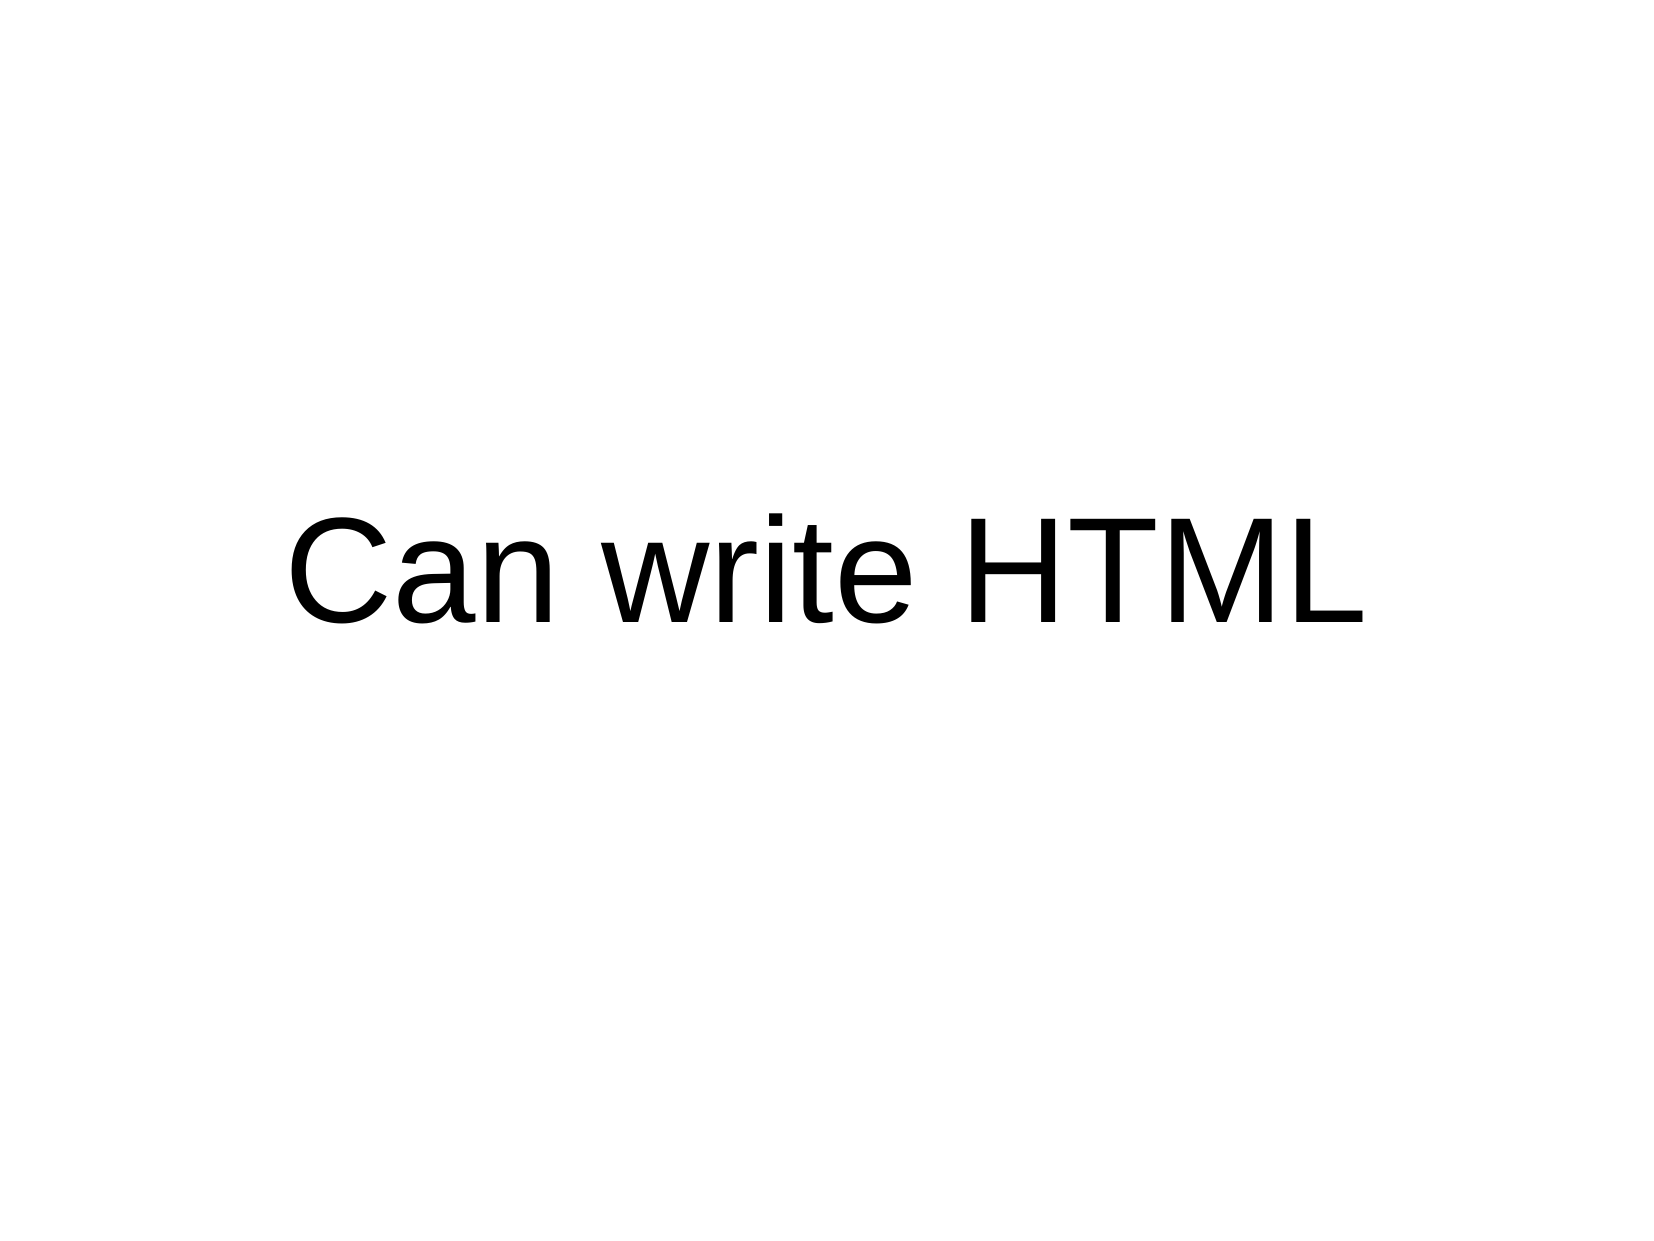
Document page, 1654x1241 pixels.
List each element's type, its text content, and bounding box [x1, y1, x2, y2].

title Can write HTML [82, 56, 1571, 1086]
